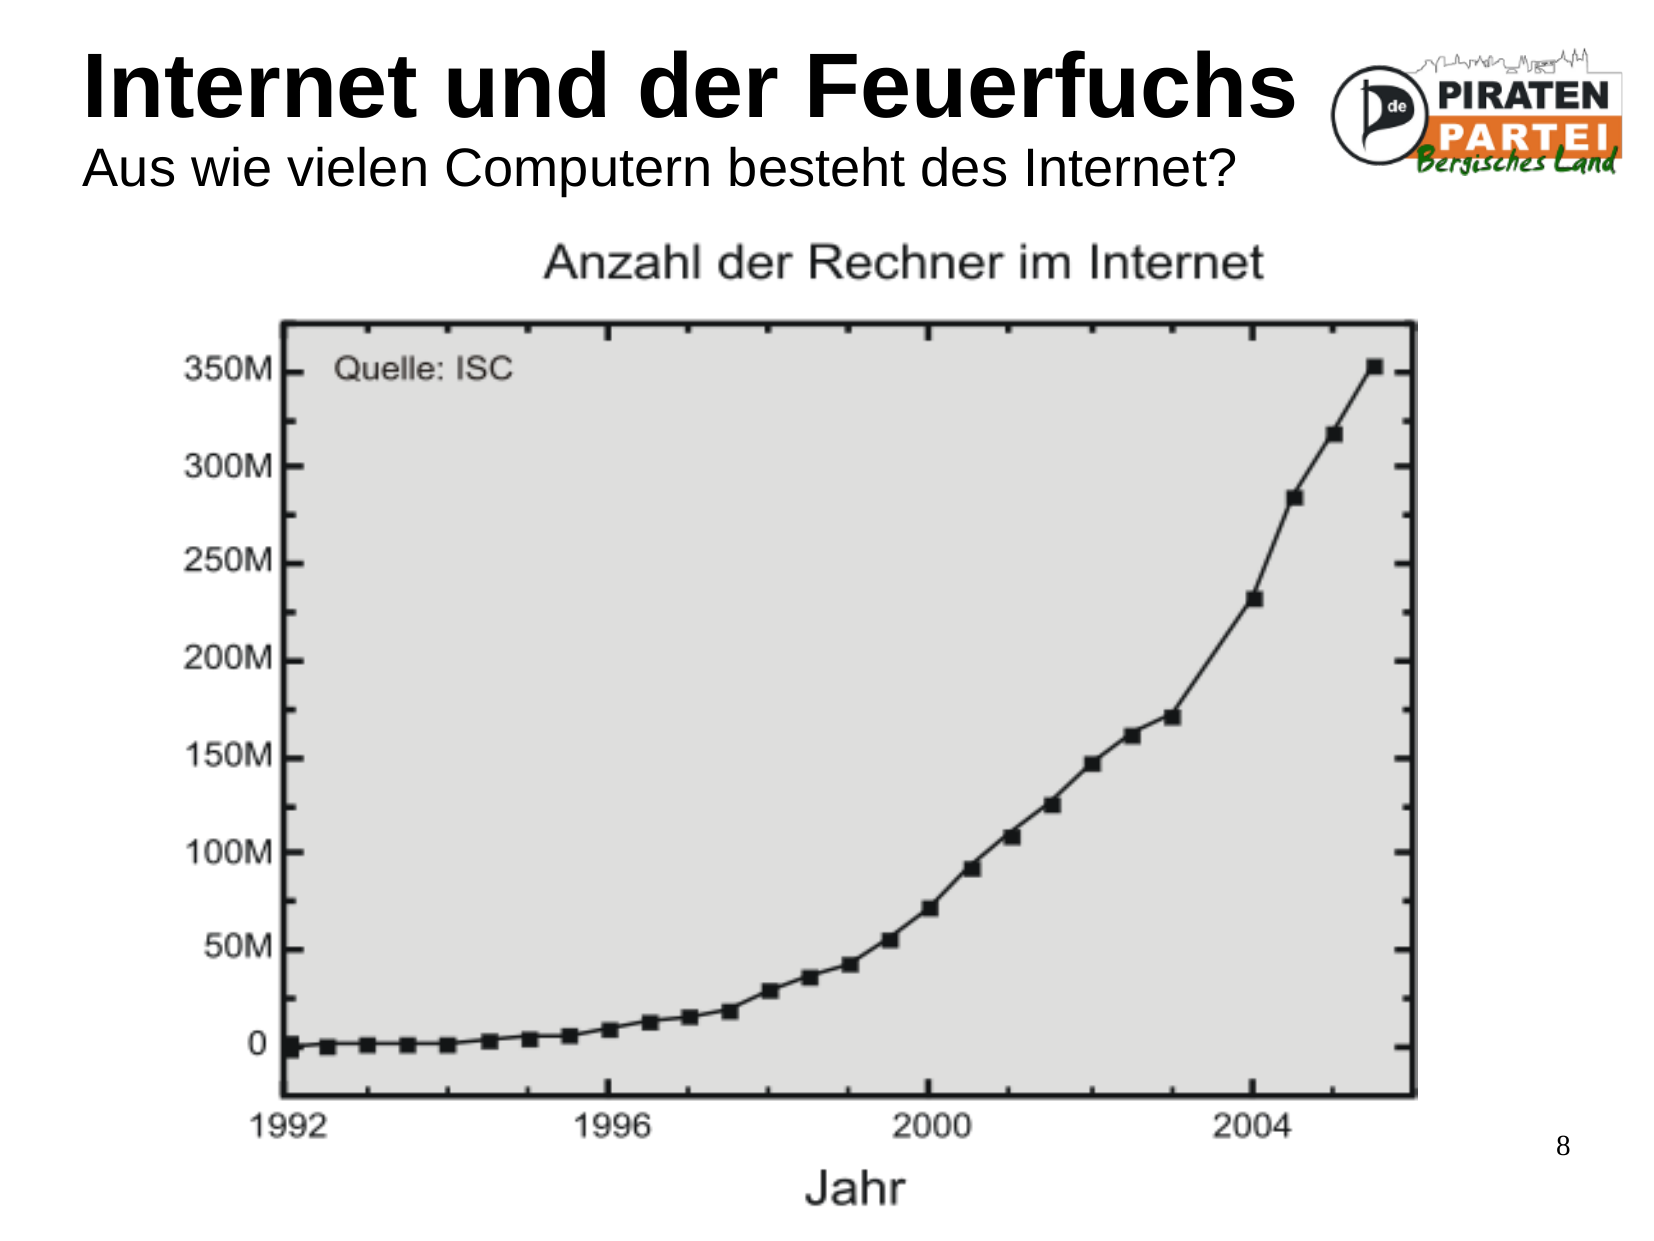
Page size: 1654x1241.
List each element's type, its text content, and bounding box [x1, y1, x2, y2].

title Internet und der Feuerfuchs Aus wie vielen Computern besteht des Internet? [82, 34, 1571, 198]
picture [1328, 47, 1625, 176]
picture [177, 236, 1418, 1211]
